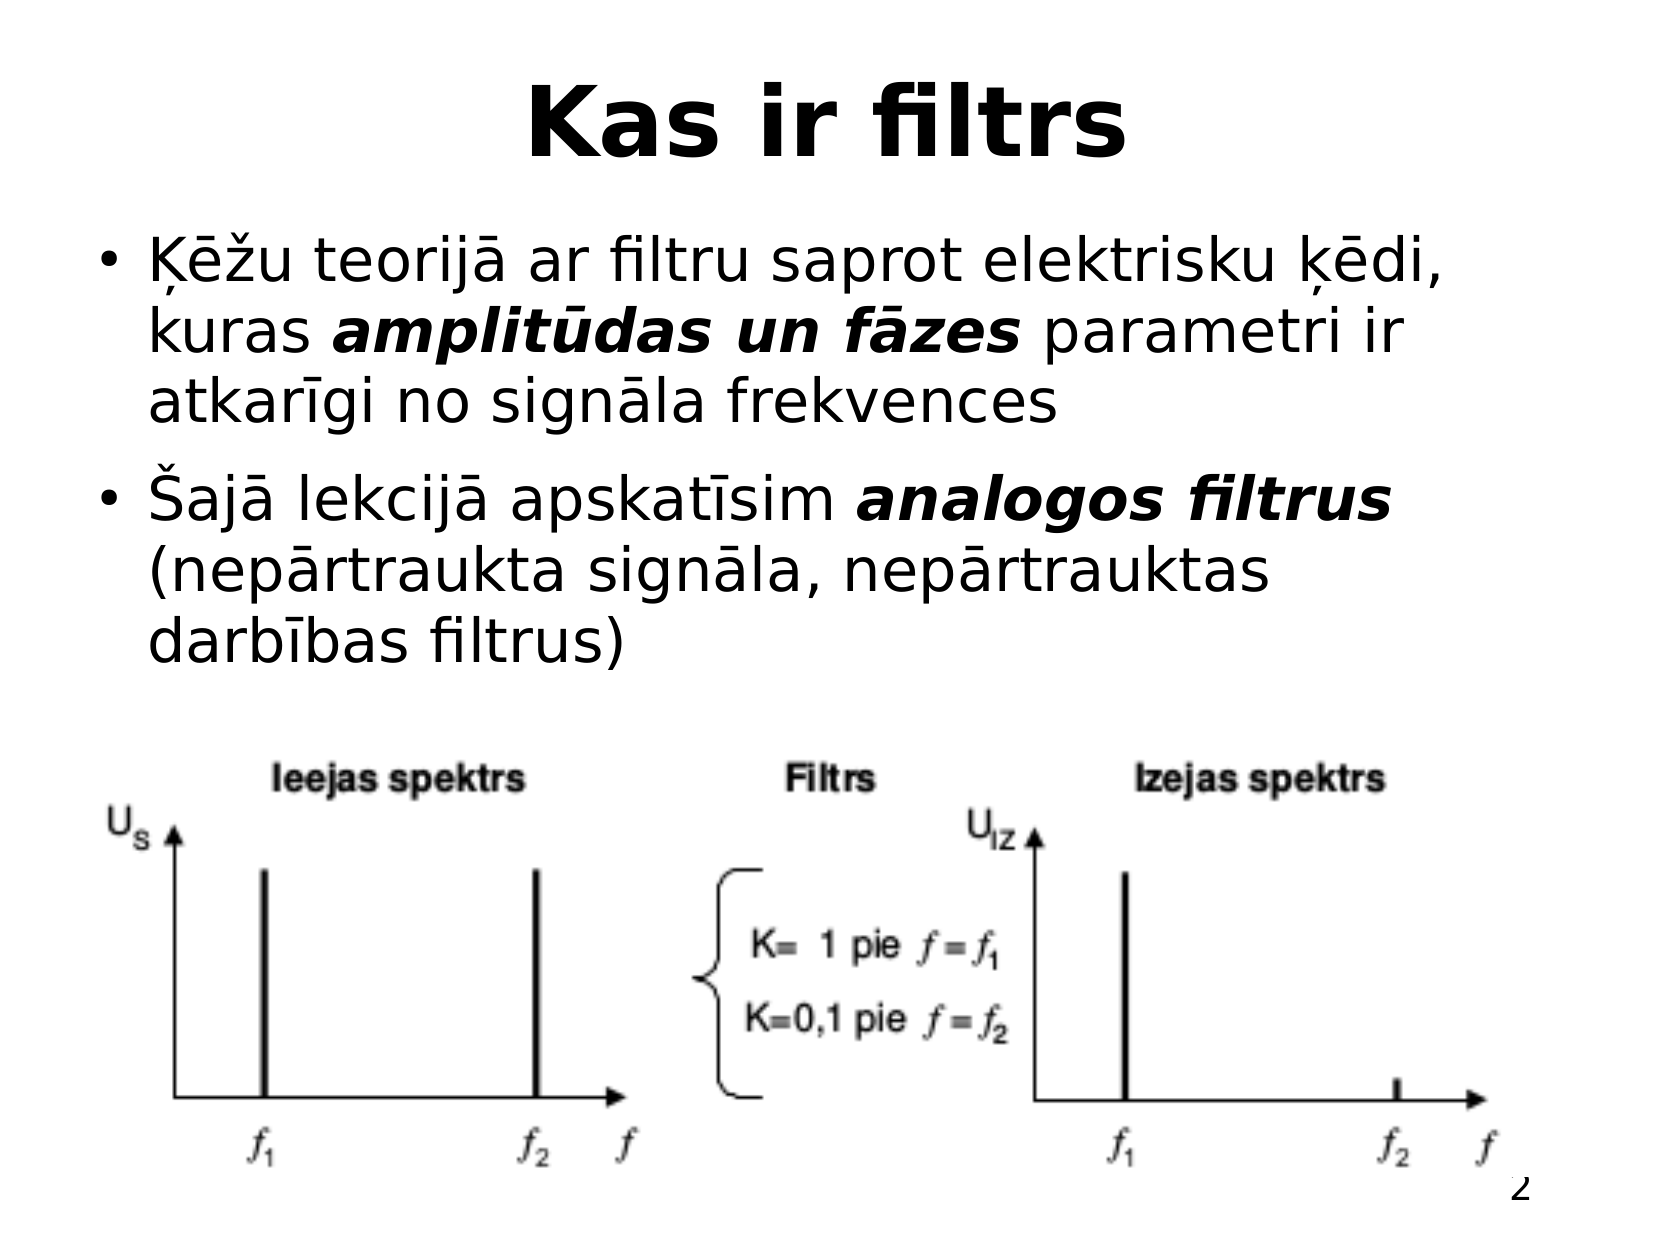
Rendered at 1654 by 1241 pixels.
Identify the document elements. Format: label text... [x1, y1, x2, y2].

title Kas ir filtrs [82, 49, 1571, 196]
picture [82, 734, 1538, 1177]
list Ķēžu teorijā ar filtru saprot elektrisku ķēdi, kuras amplitūdas un fāzes parametri ir atkarīgi no signāla frekvences Šajā lekcijā apskatīsim analogos filtrus (nepārtraukta signāla, nepārtrauktas darbības filtrus) [82, 225, 1538, 683]
